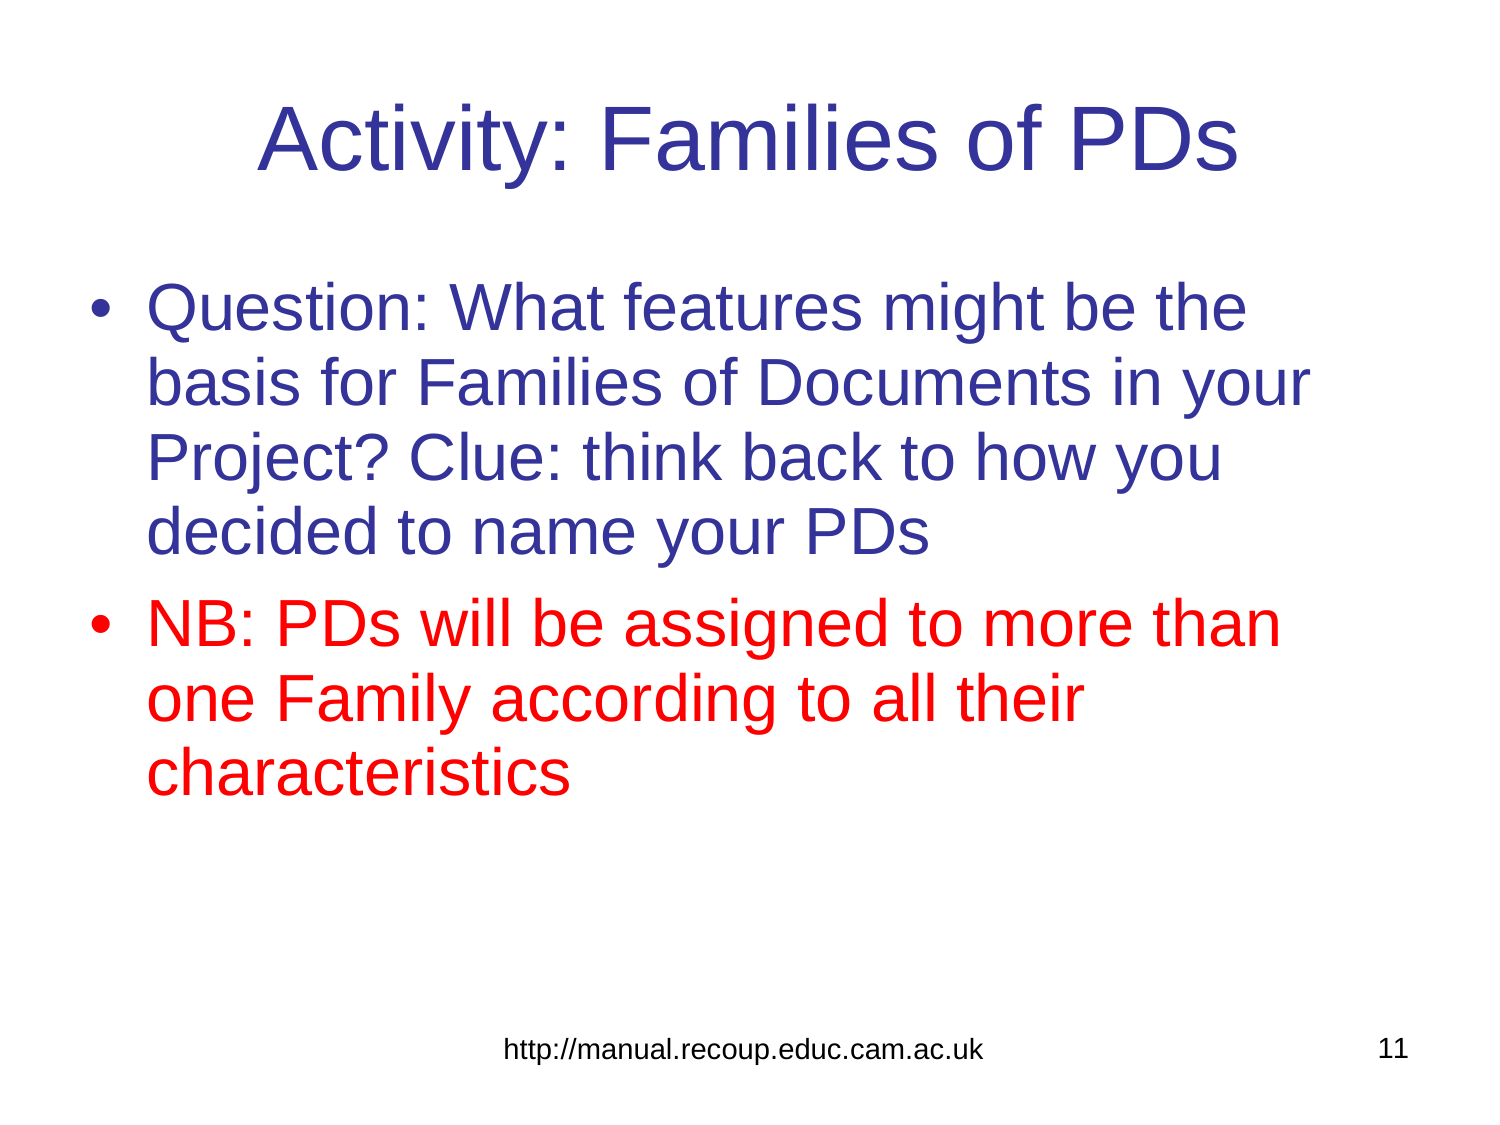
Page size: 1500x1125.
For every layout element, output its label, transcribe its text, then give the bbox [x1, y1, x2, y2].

list Question: What features might be the basis for Families of Documents in your Project? Clue: think back to how you decided to name your PDs NB: PDs will be assigned to more than one Family according to all their characteristics [75, 262, 1426, 1006]
title Activity: Families of PDs [75, 45, 1426, 233]
